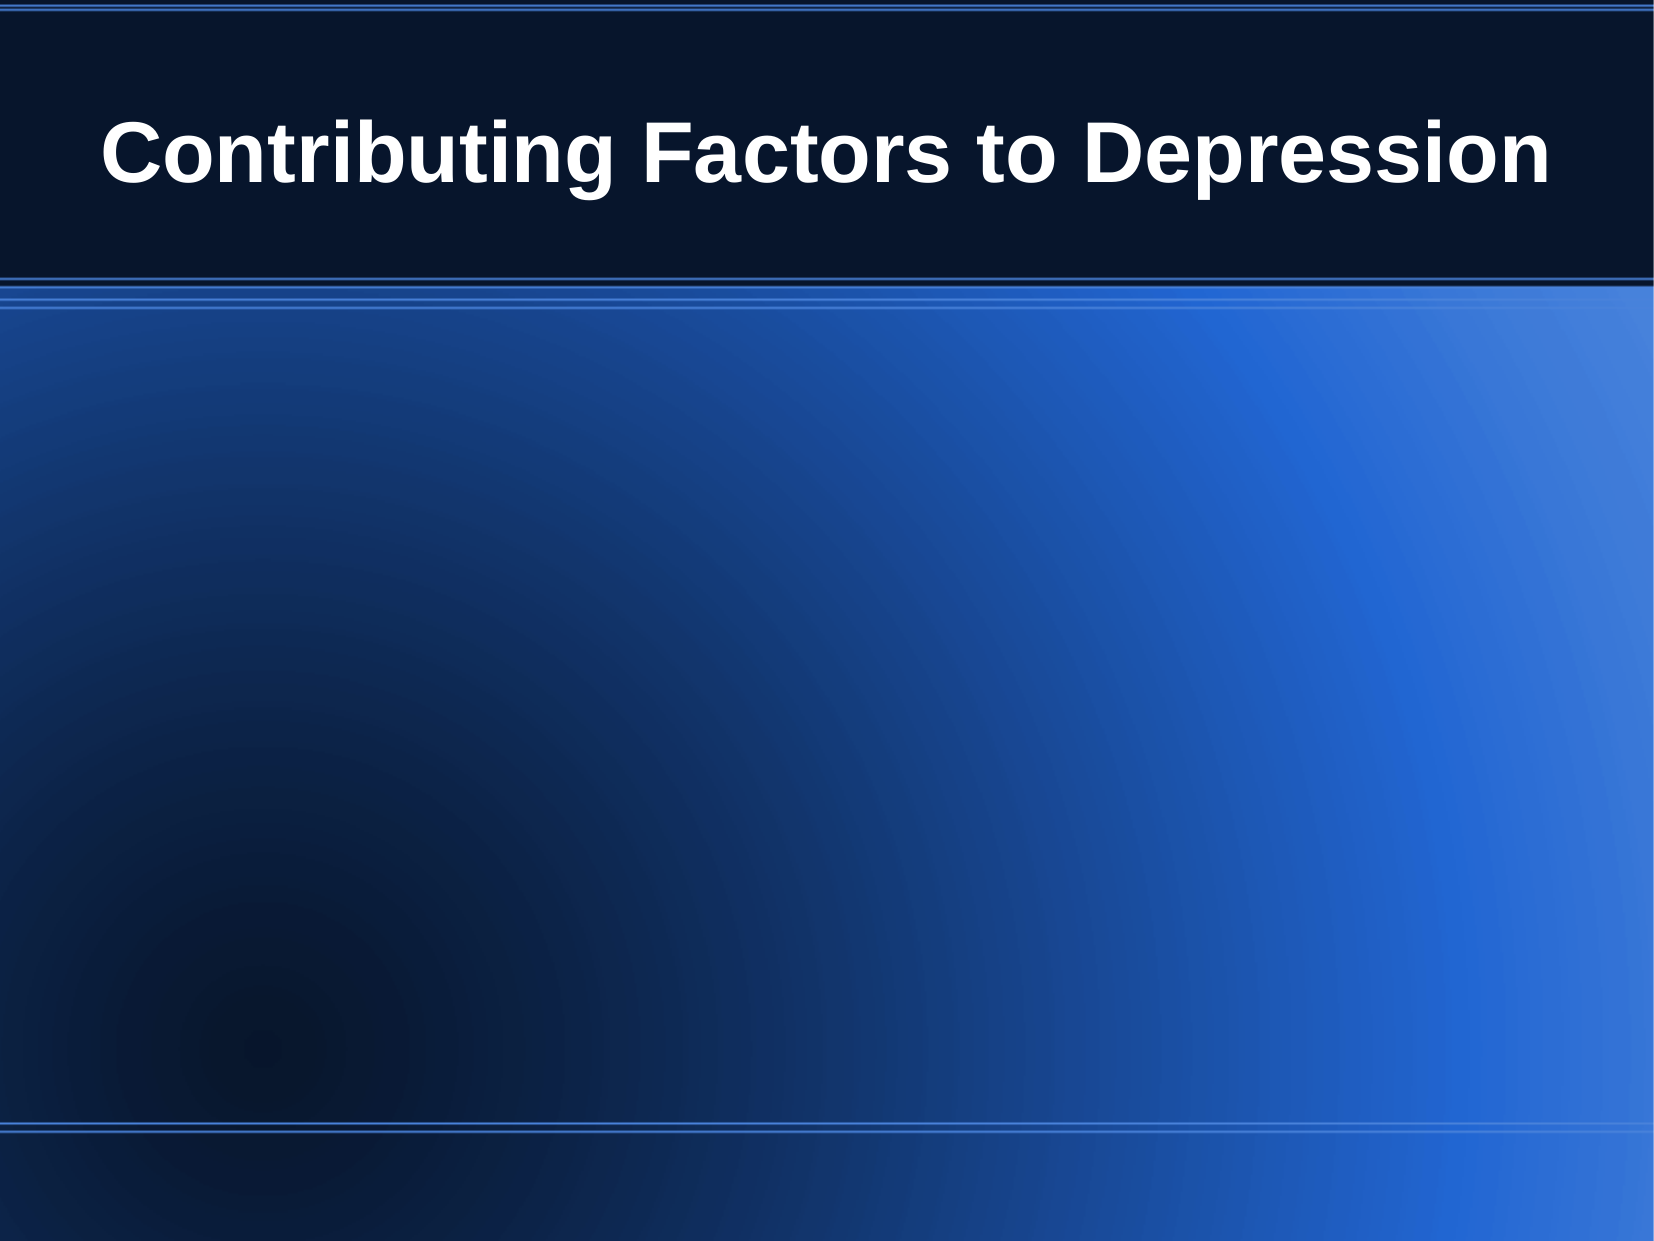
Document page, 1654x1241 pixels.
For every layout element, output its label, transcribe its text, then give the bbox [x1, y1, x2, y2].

title Contributing Factors to Depression [82, 49, 1571, 257]
picture [0, 0, 1654, 1241]
